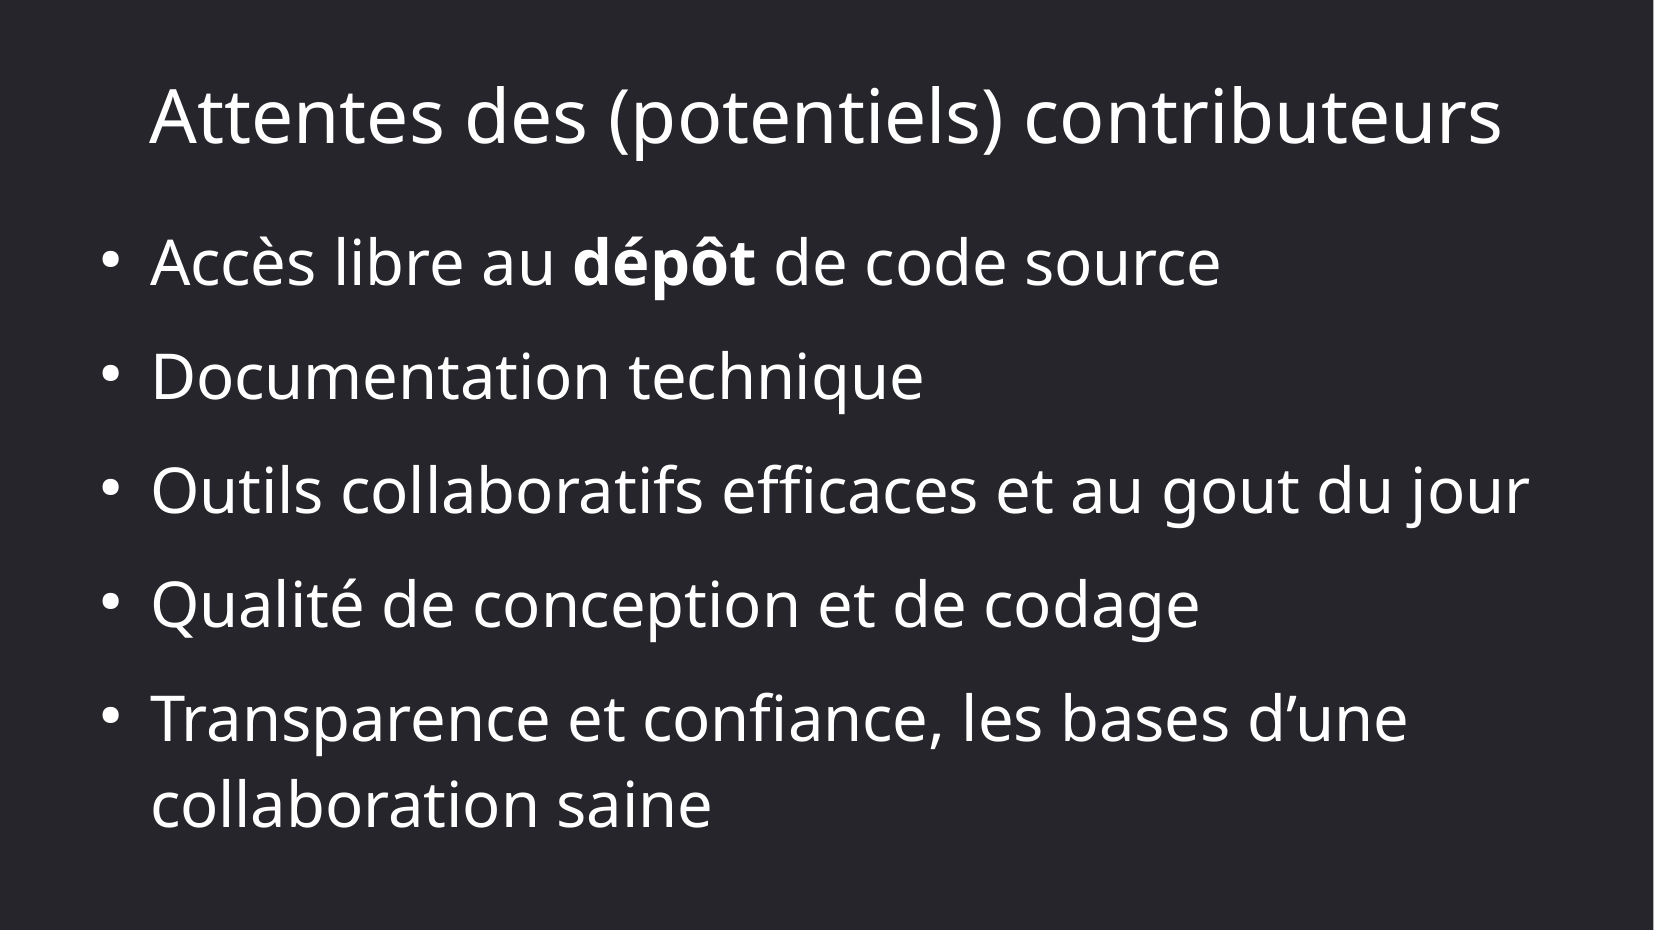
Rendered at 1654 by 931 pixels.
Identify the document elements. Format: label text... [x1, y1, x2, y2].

title Attentes des (potentiels) contributeurs [82, 37, 1571, 193]
list Accès libre au dépôt de code source Documentation technique Outils collaboratifs efficaces et au gout du jour Qualité de conception et de codage Transparence et confiance, les bases d’une collaboration saine [82, 217, 1571, 857]
